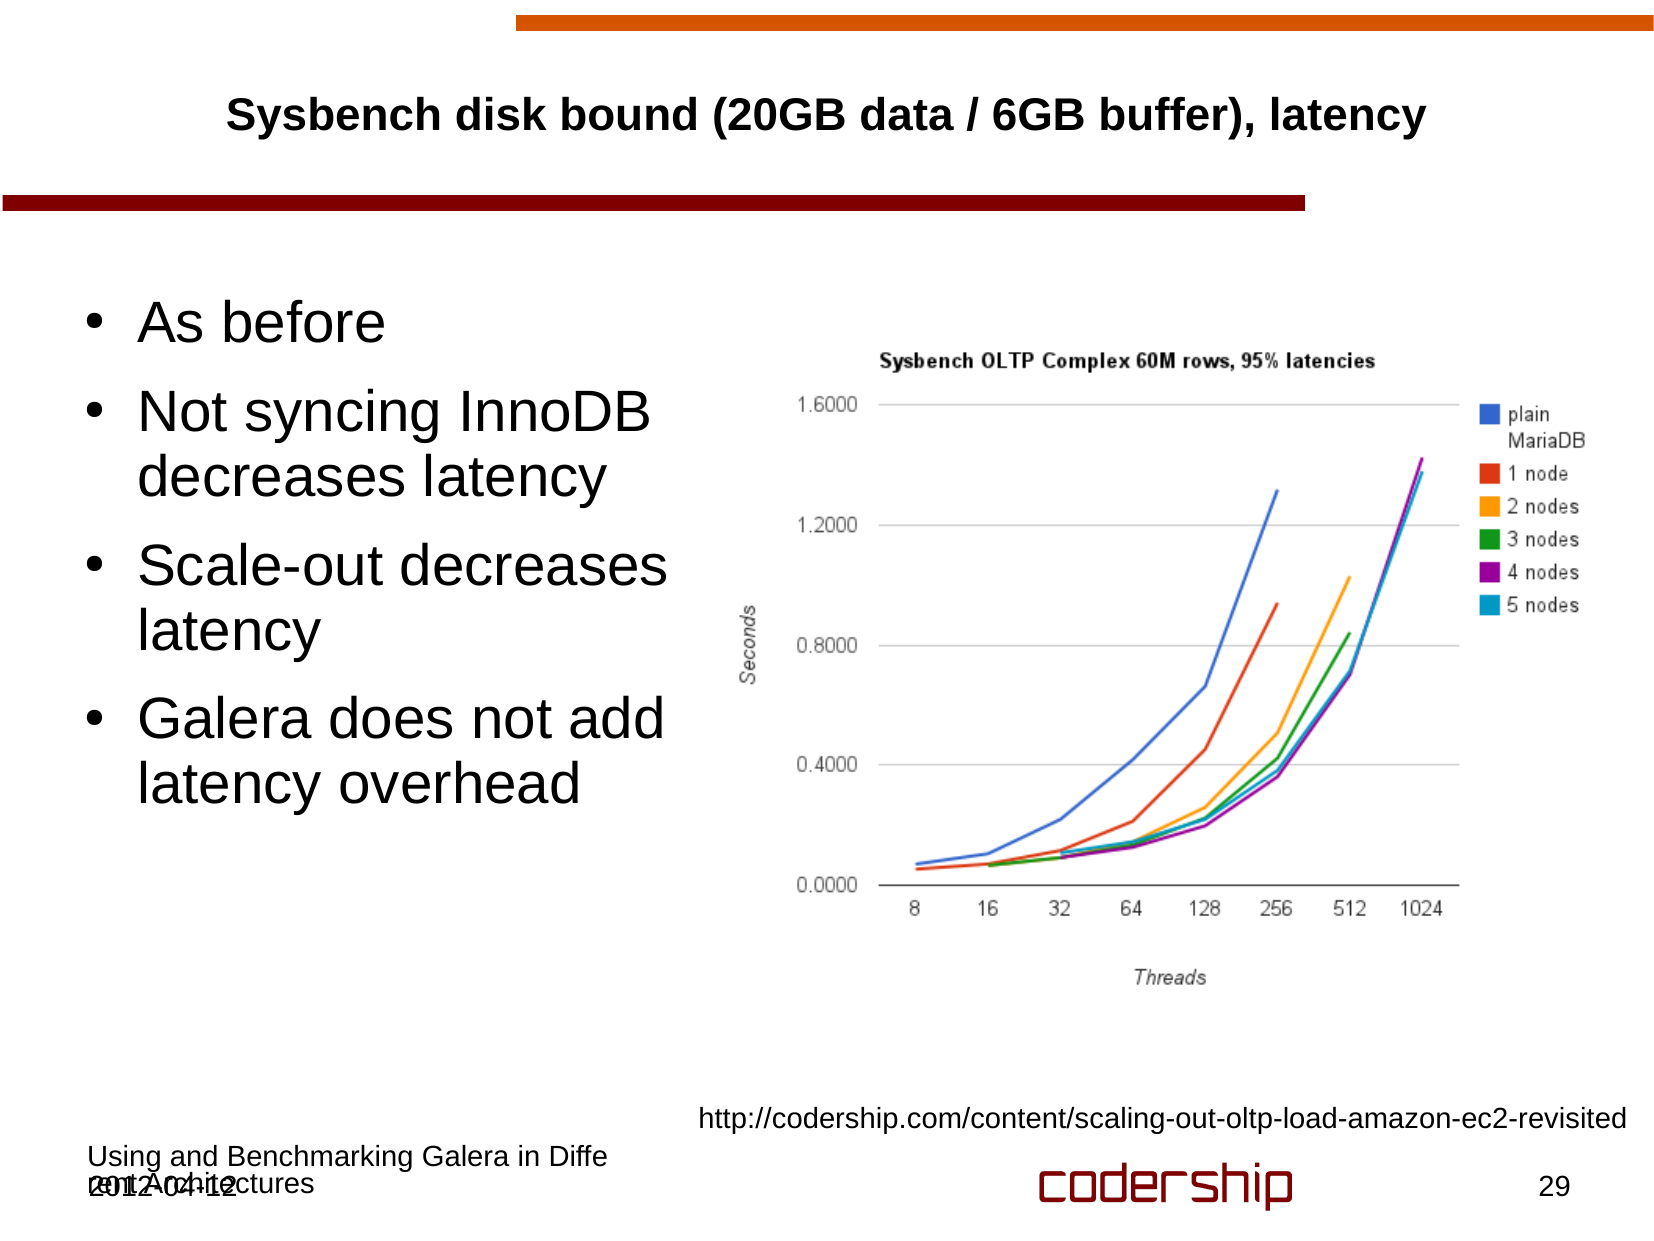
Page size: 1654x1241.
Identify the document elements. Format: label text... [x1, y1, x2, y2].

picture [1035, 1158, 1296, 1215]
picture [516, 15, 1654, 31]
text_box http://codership.com/content/scaling-out-oltp-load-amazon-ec2-revisited [426, 1095, 1644, 1152]
list As before Not syncing InnoDB decreases latency Scale-out decreases latency Galera does not add latency overhead [82, 290, 691, 1109]
title Sysbench disk bound (20GB data / 6GB buffer), latency [82, 49, 1571, 181]
picture [699, 254, 1638, 1035]
picture [2, 195, 1305, 211]
